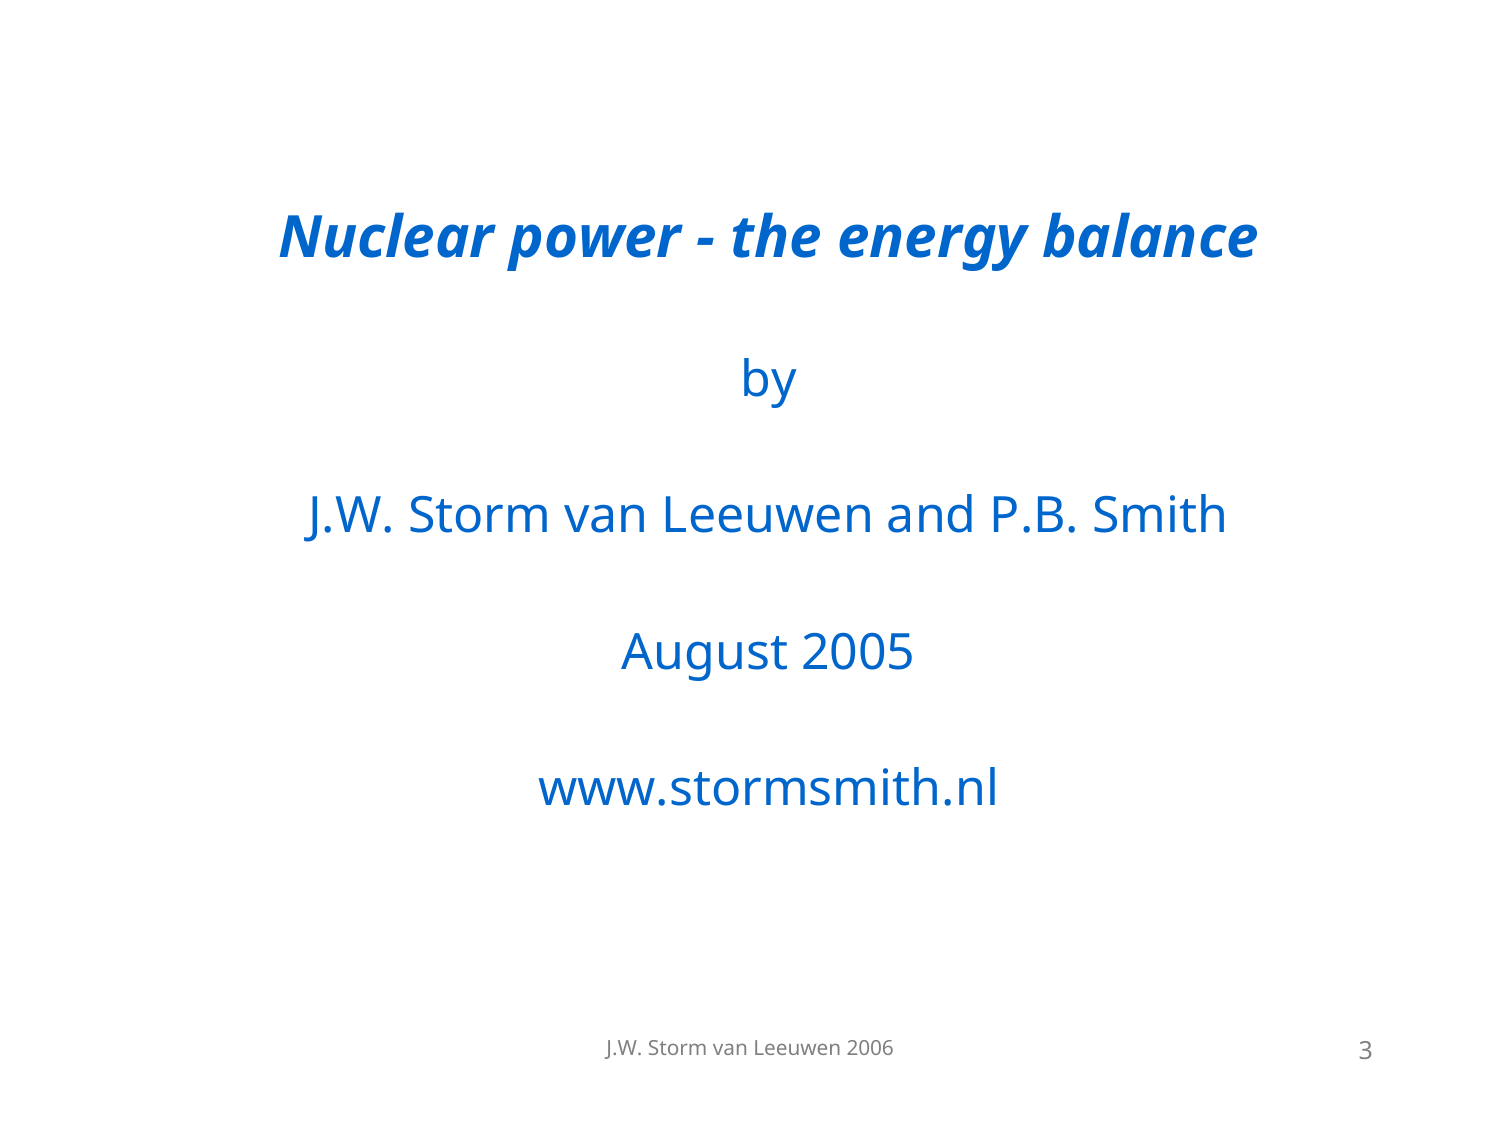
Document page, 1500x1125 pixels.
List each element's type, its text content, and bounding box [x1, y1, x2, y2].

text_box Nuclear power - the energy balance by J.W. Storm van Leeuwen and P.B. Smith August 2005 www.stormsmith.nl [263, 187, 1275, 829]
